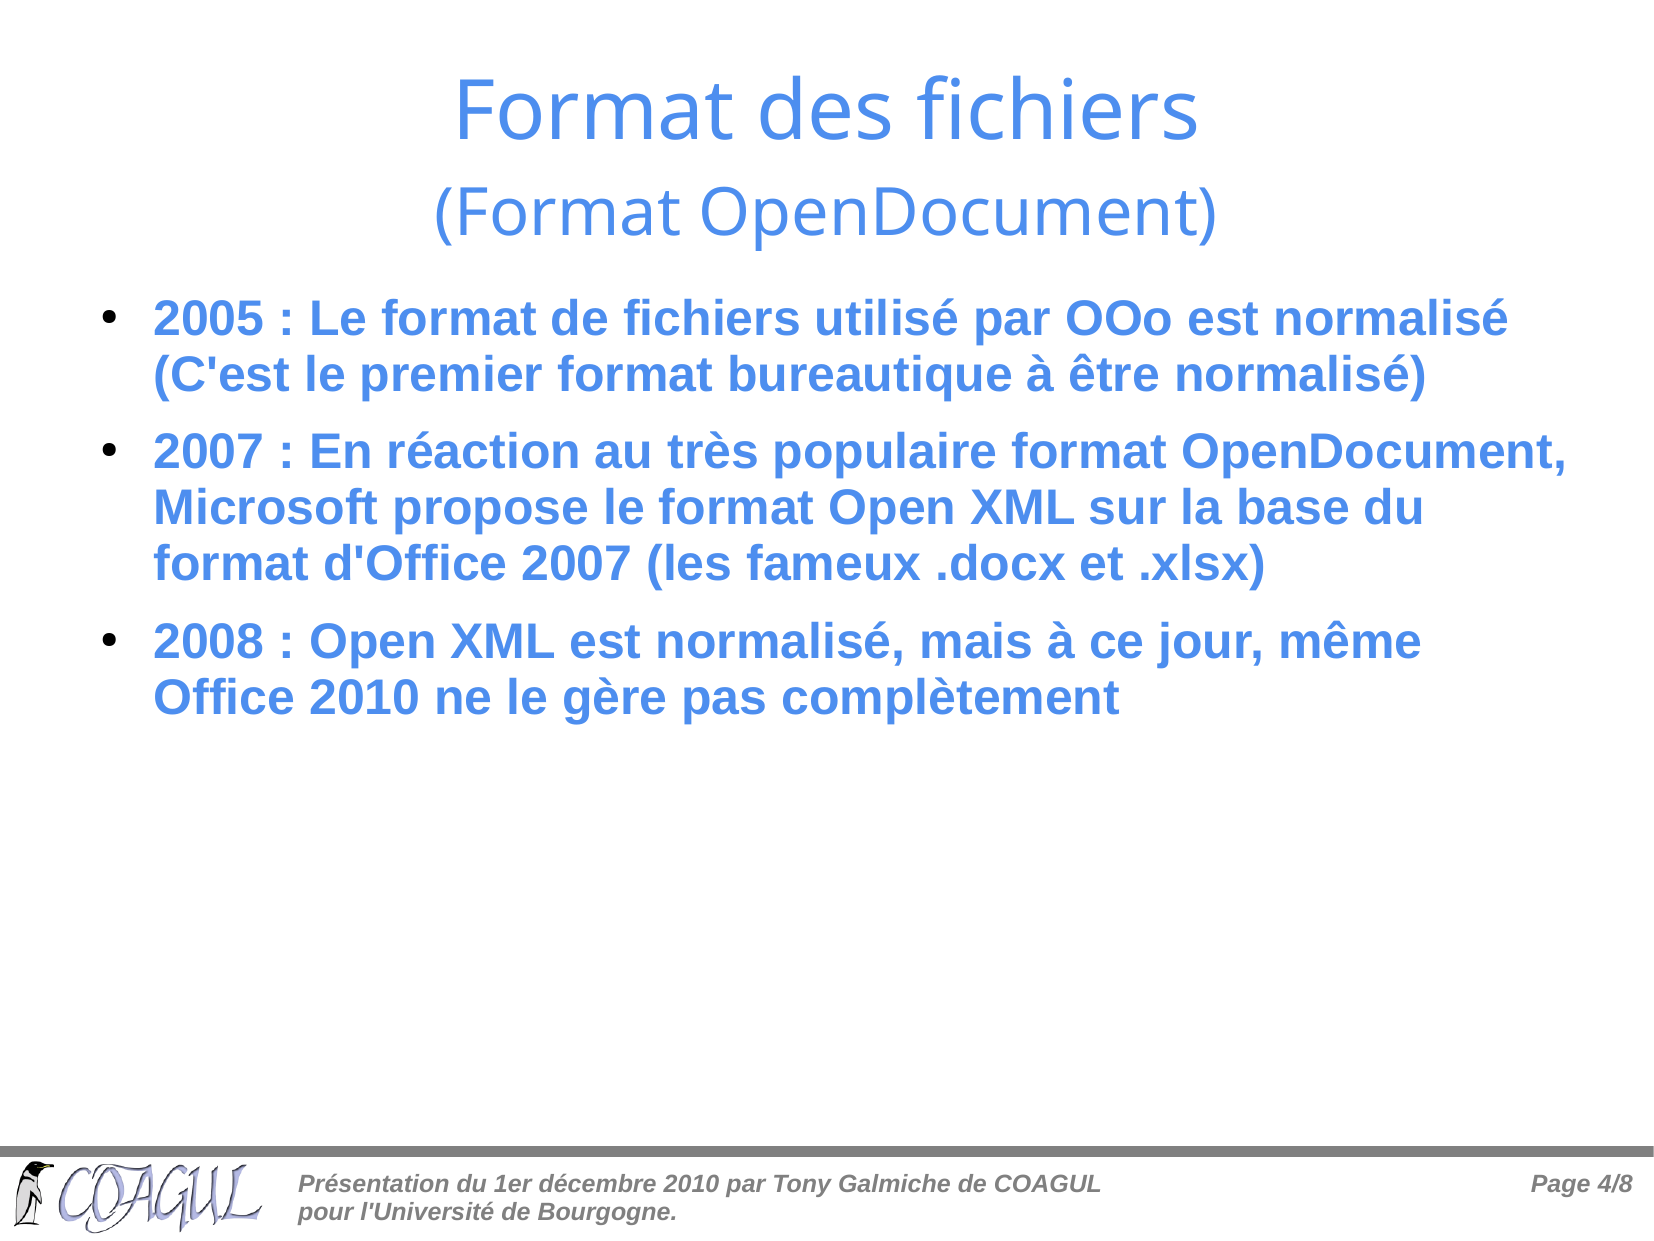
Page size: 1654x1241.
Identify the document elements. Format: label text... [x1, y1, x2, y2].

picture [11, 1158, 266, 1237]
list 2005 : Le format de fichiers utilisé par OOo est normalisé (C'est le premier format bureautique à être normalisé) 2007 : En réaction au très populaire format OpenDocument, Microsoft propose le format Open XML sur la base du format d'Office 2007 (les fameux .docx et .xlsx) 2008 : Open XML est normalisé, mais à ce jour, même Office 2010 ne le gère pas complètement [82, 290, 1571, 1108]
title Format des fichiers (Format OpenDocument) [82, 56, 1571, 250]
